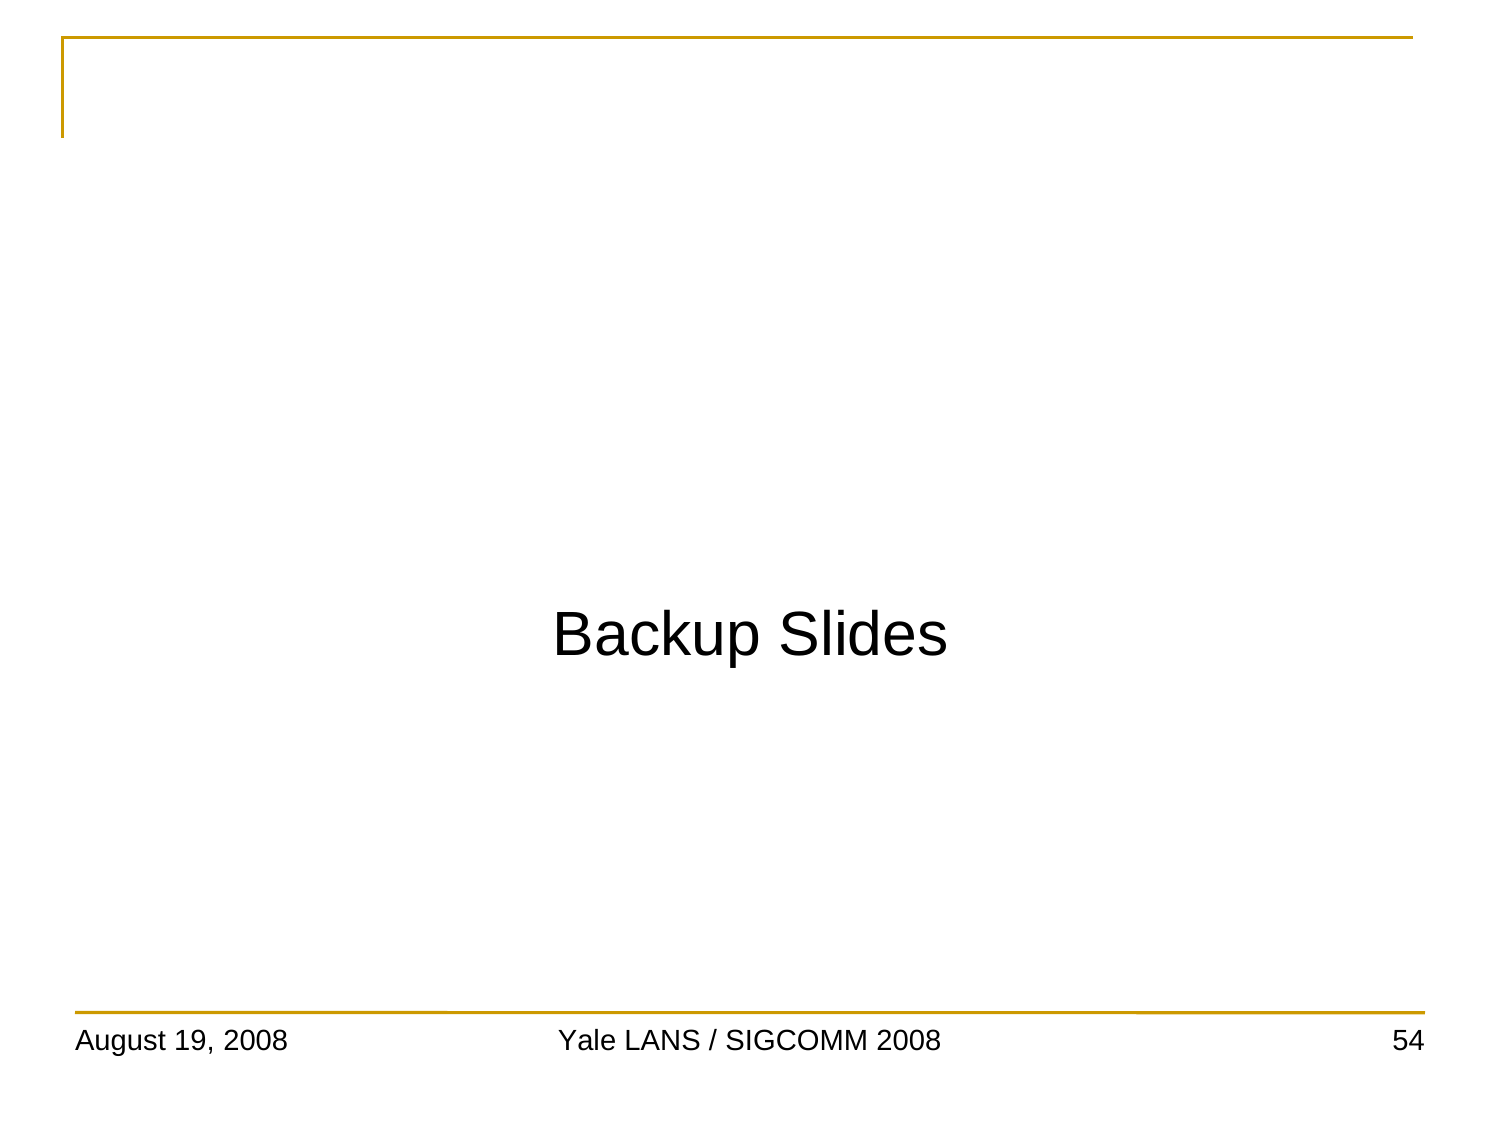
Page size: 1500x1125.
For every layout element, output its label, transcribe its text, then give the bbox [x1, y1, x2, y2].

subtitle Backup Slides [77, 269, 1425, 999]
